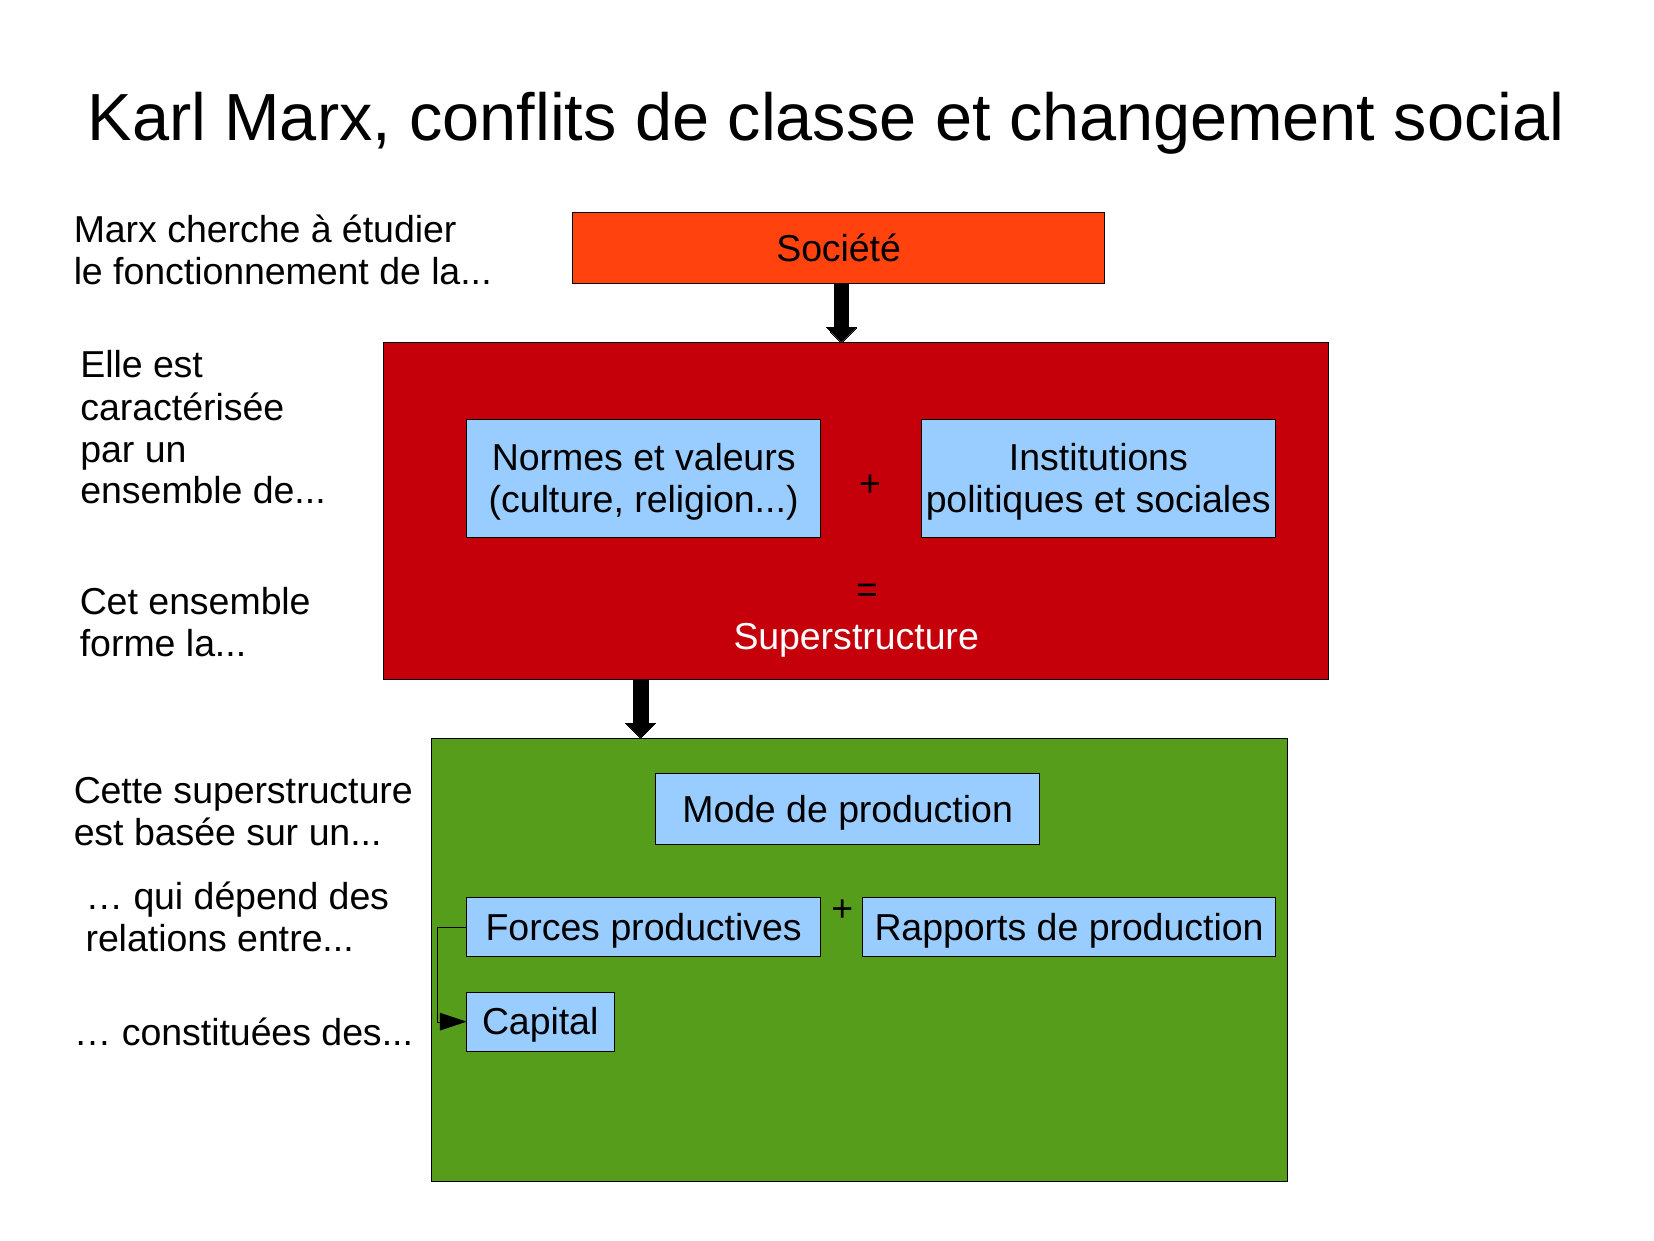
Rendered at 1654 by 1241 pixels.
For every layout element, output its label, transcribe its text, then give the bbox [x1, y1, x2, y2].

title Karl Marx, conflits de classe et changement social [82, 56, 1571, 178]
text_box Cette superstructure est basée sur un... [59, 761, 429, 861]
text_box = [841, 561, 893, 618]
text_box … constituées des... [59, 1003, 429, 1061]
text_box [431, 679, 1288, 1182]
text_box Marx cherche à étudier le fonctionnement de la... [59, 200, 519, 438]
text_box Société [572, 212, 1105, 284]
text_box Mode de production [655, 773, 1040, 845]
text_box Institutions politiques et sociales [921, 419, 1276, 538]
text_box [826, 283, 857, 343]
text_box Capital [466, 992, 615, 1052]
text_box Elle est caractérisée par un ensemble de... [65, 336, 342, 520]
text_box Normes et valeurs (culture, religion...) [466, 419, 821, 538]
text_box + [844, 454, 897, 512]
text_box Superstructure [383, 342, 1329, 680]
text_box Cet ensemble forme la... [64, 572, 360, 672]
text_box Forces productives [466, 897, 821, 957]
text_box Rapports de production [862, 897, 1276, 957]
text_box … qui dépend des relations entre... [70, 868, 416, 967]
text_box + [816, 879, 869, 937]
